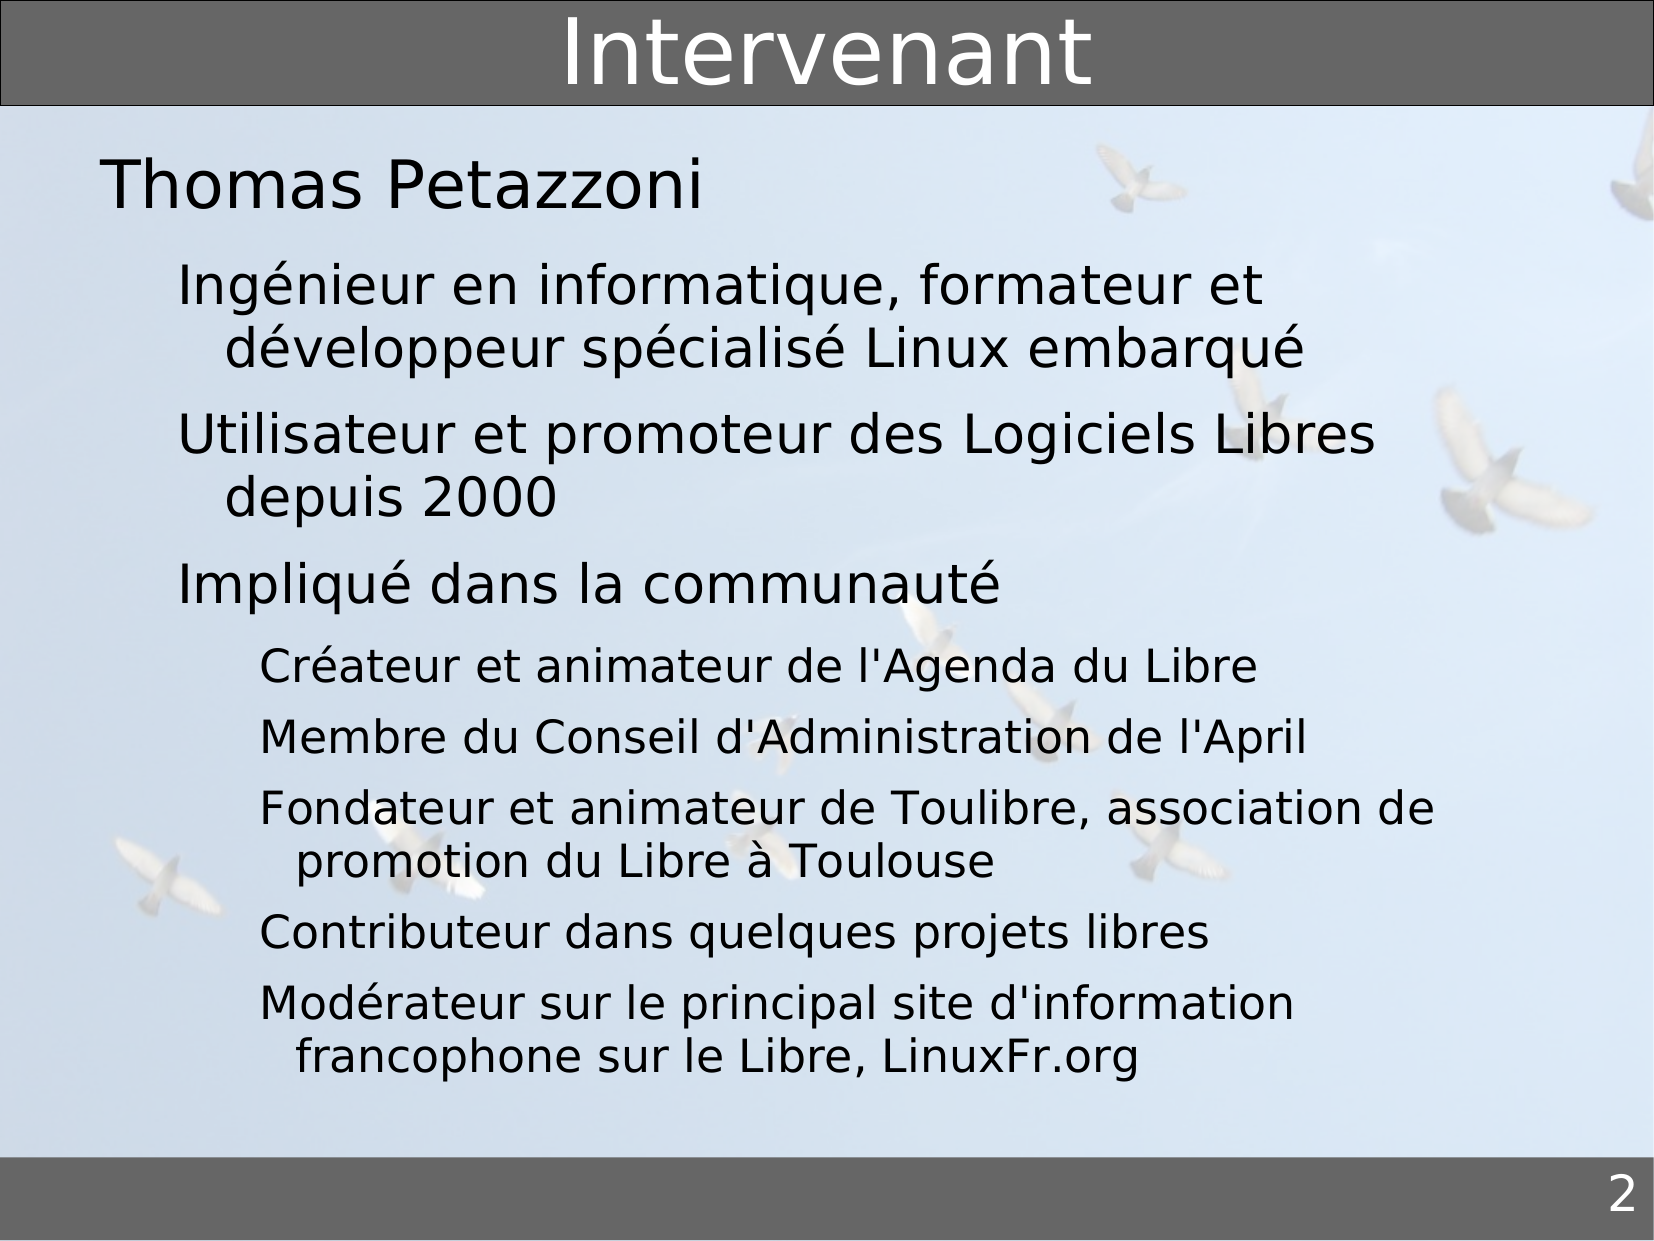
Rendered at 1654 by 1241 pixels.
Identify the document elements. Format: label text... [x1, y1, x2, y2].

list Thomas Petazzoni Ingénieur en informatique, formateur et développeur spécialisé Linux embarqué Utilisateur et promoteur des Logiciels Libres depuis 2000 Impliqué dans la communauté Créateur et animateur de l'Agenda du Libre Membre du Conseil d'Administration de l'April Fondateur et animateur de Toulibre, association de promotion du Libre à Toulouse Contributeur dans quelques projets libres Modérateur sur le principal site d'information francophone sur le Libre, LinuxFr.org [82, 146, 1571, 1094]
title Intervenant [0, 0, 1654, 107]
